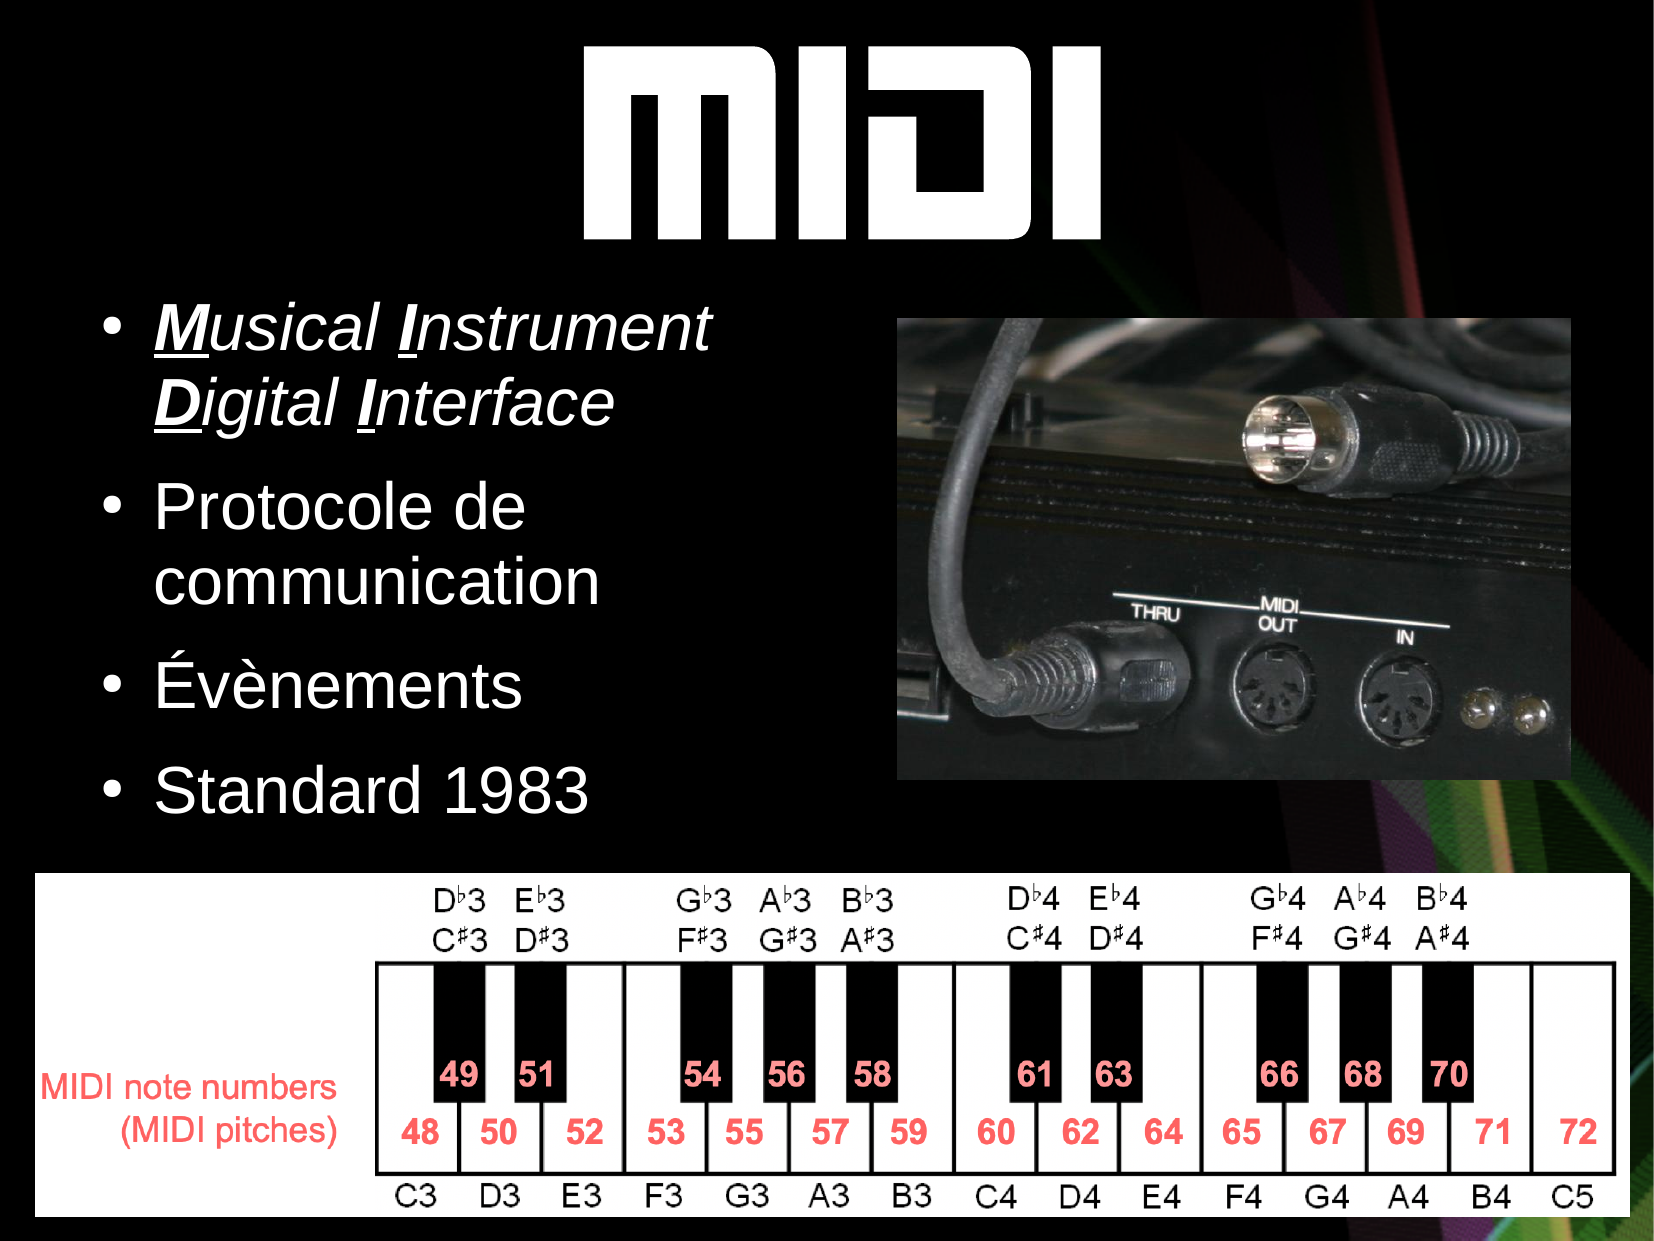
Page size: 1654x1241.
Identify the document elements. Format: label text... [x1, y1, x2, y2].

picture [0, 0, 1654, 1241]
list Musical Instrument Digital Interface Protocole de communication Évènements Standard 1983 [82, 290, 809, 873]
